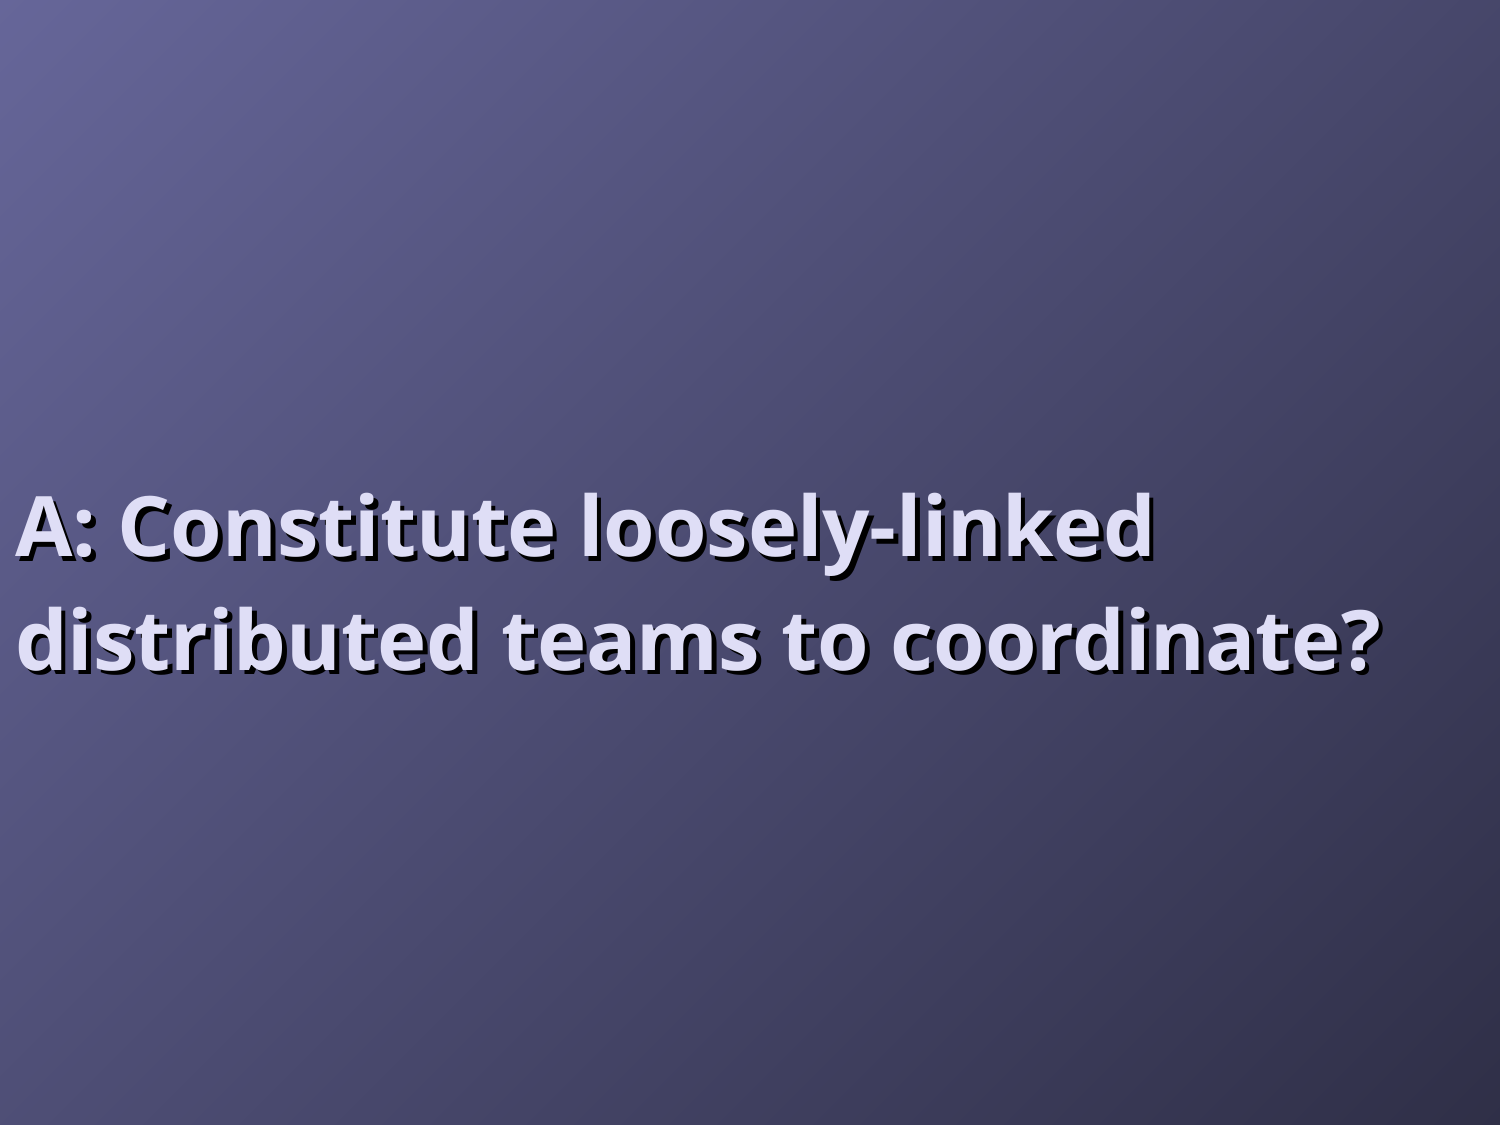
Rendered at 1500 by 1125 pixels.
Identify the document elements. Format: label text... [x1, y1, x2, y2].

title A: Constitute loosely-linked distributed teams to coordinate? [0, 473, 1500, 689]
